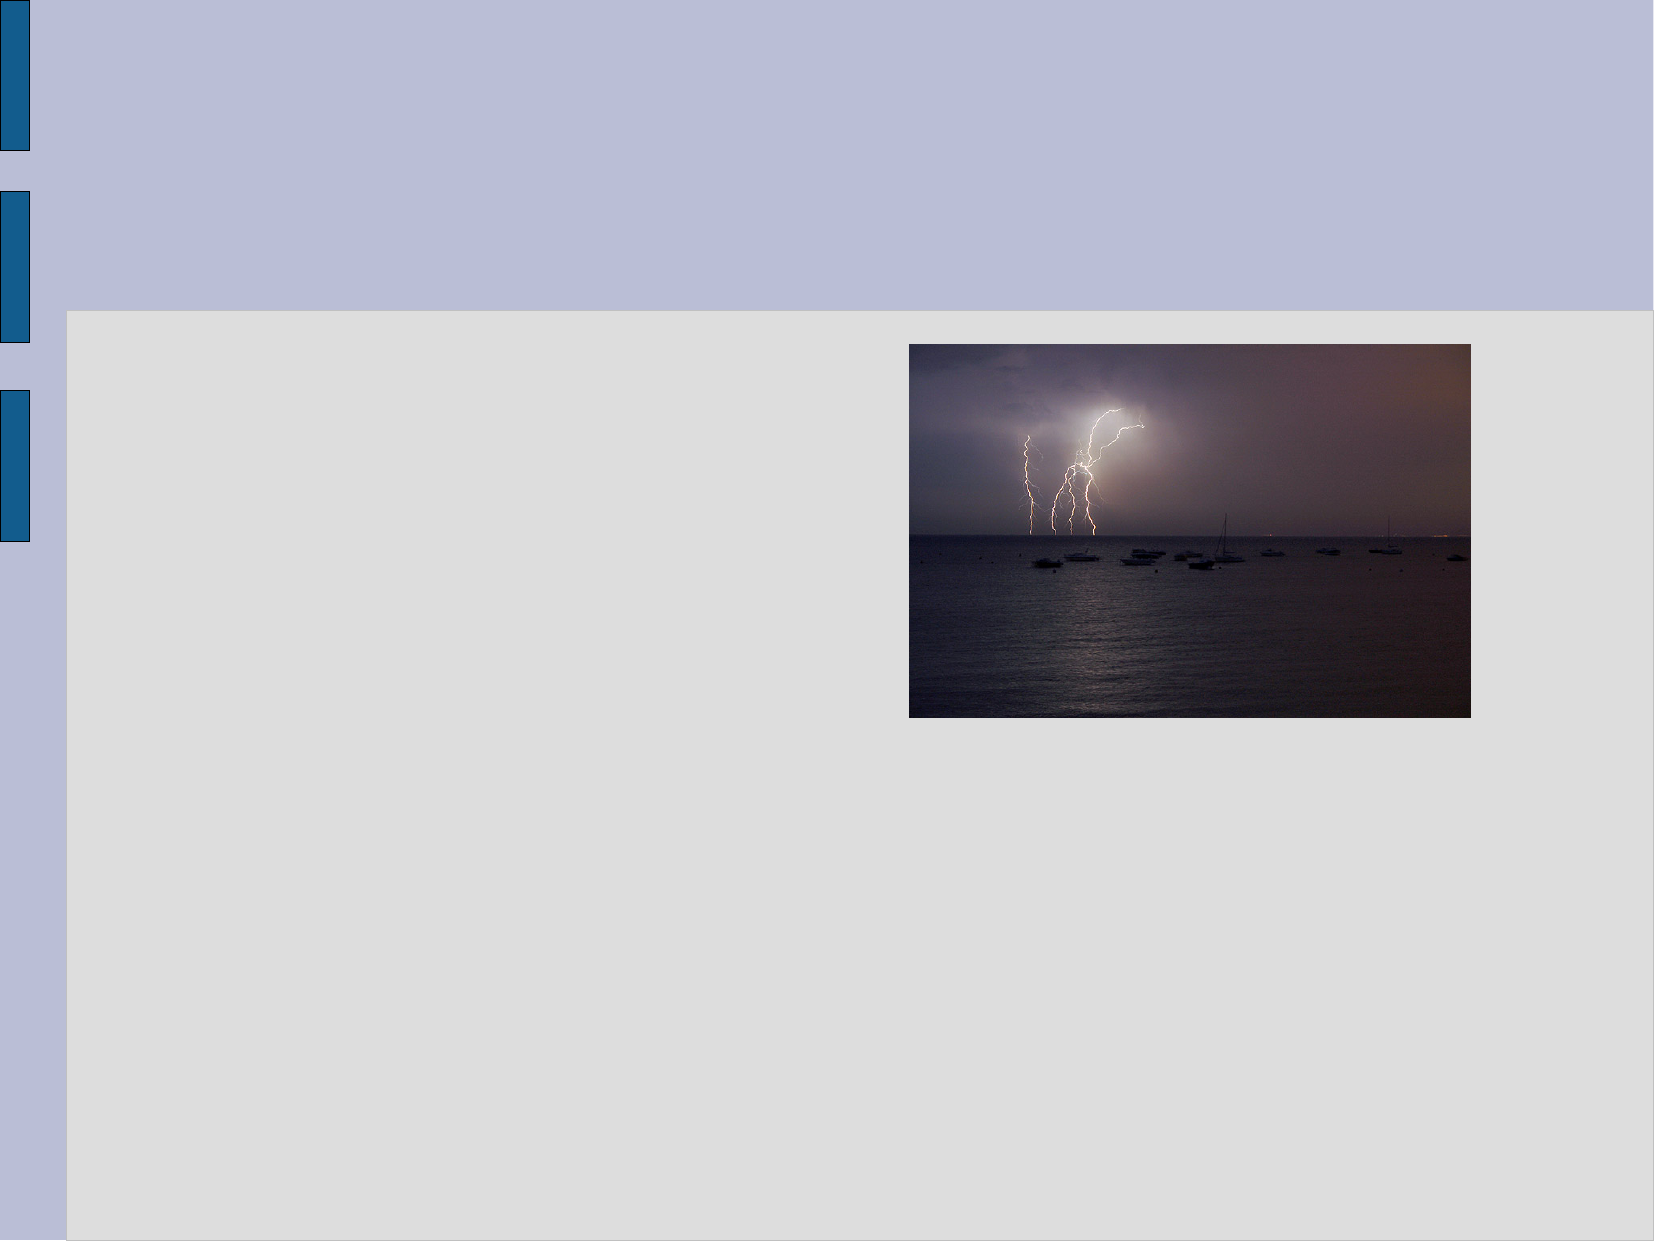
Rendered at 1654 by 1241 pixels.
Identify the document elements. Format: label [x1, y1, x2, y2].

picture [909, 344, 1471, 718]
